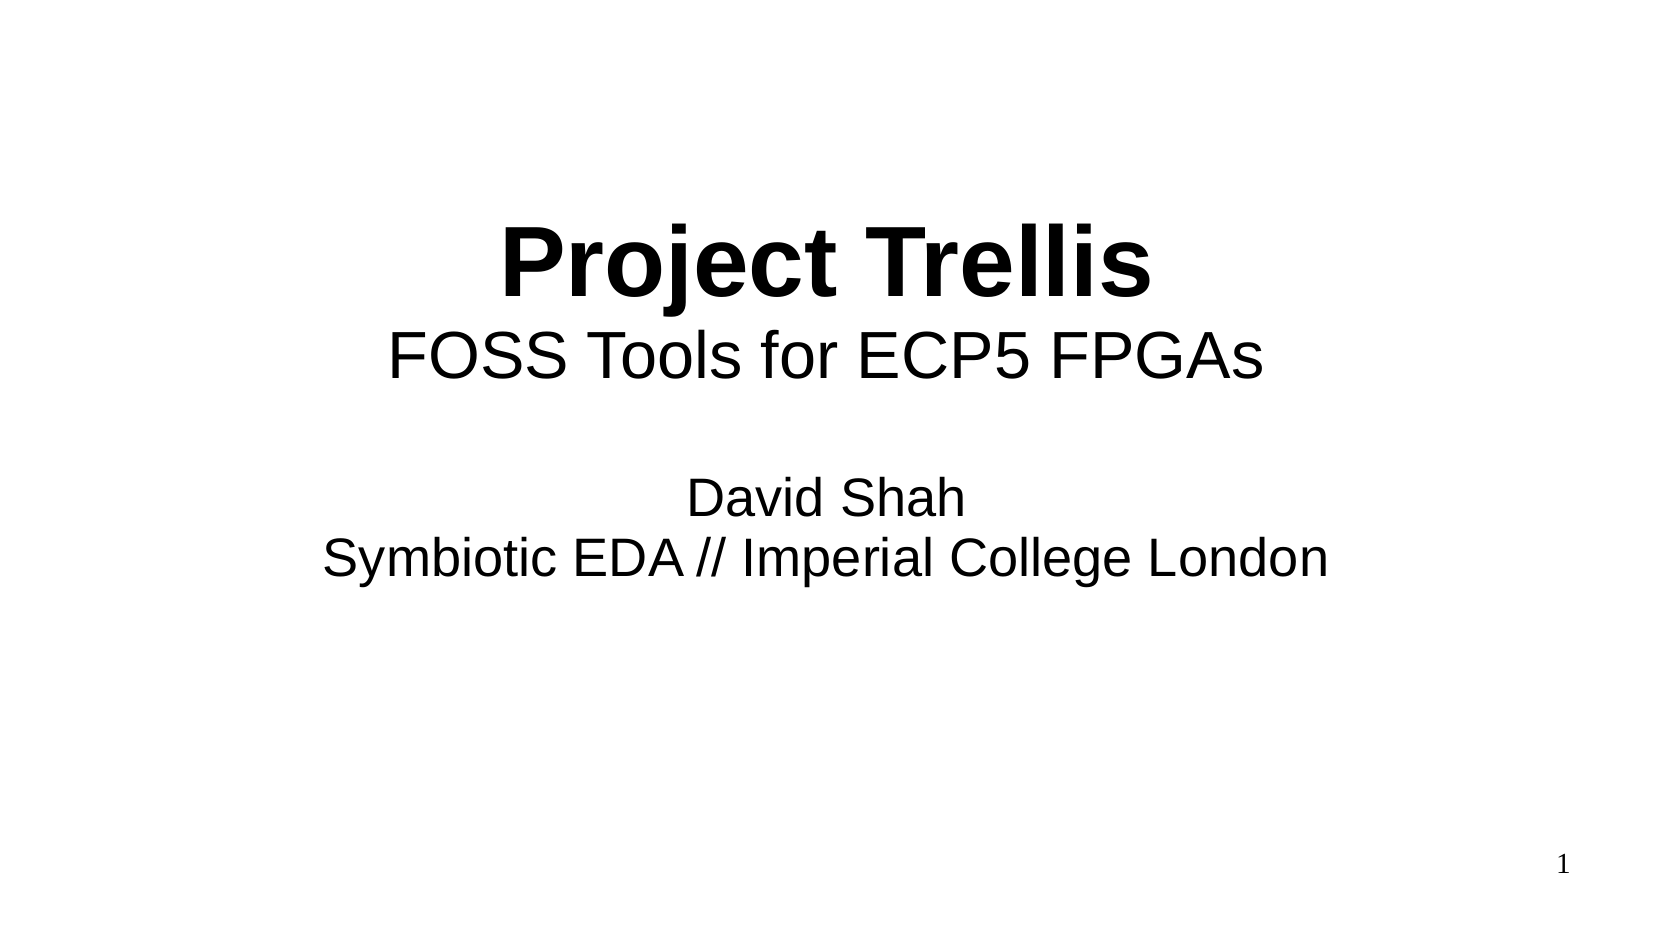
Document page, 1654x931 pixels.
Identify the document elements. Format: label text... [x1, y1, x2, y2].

subtitle Project Trellis FOSS Tools for ECP5 FPGAs David Shah Symbiotic EDA // Imperial College London [82, 37, 1571, 757]
